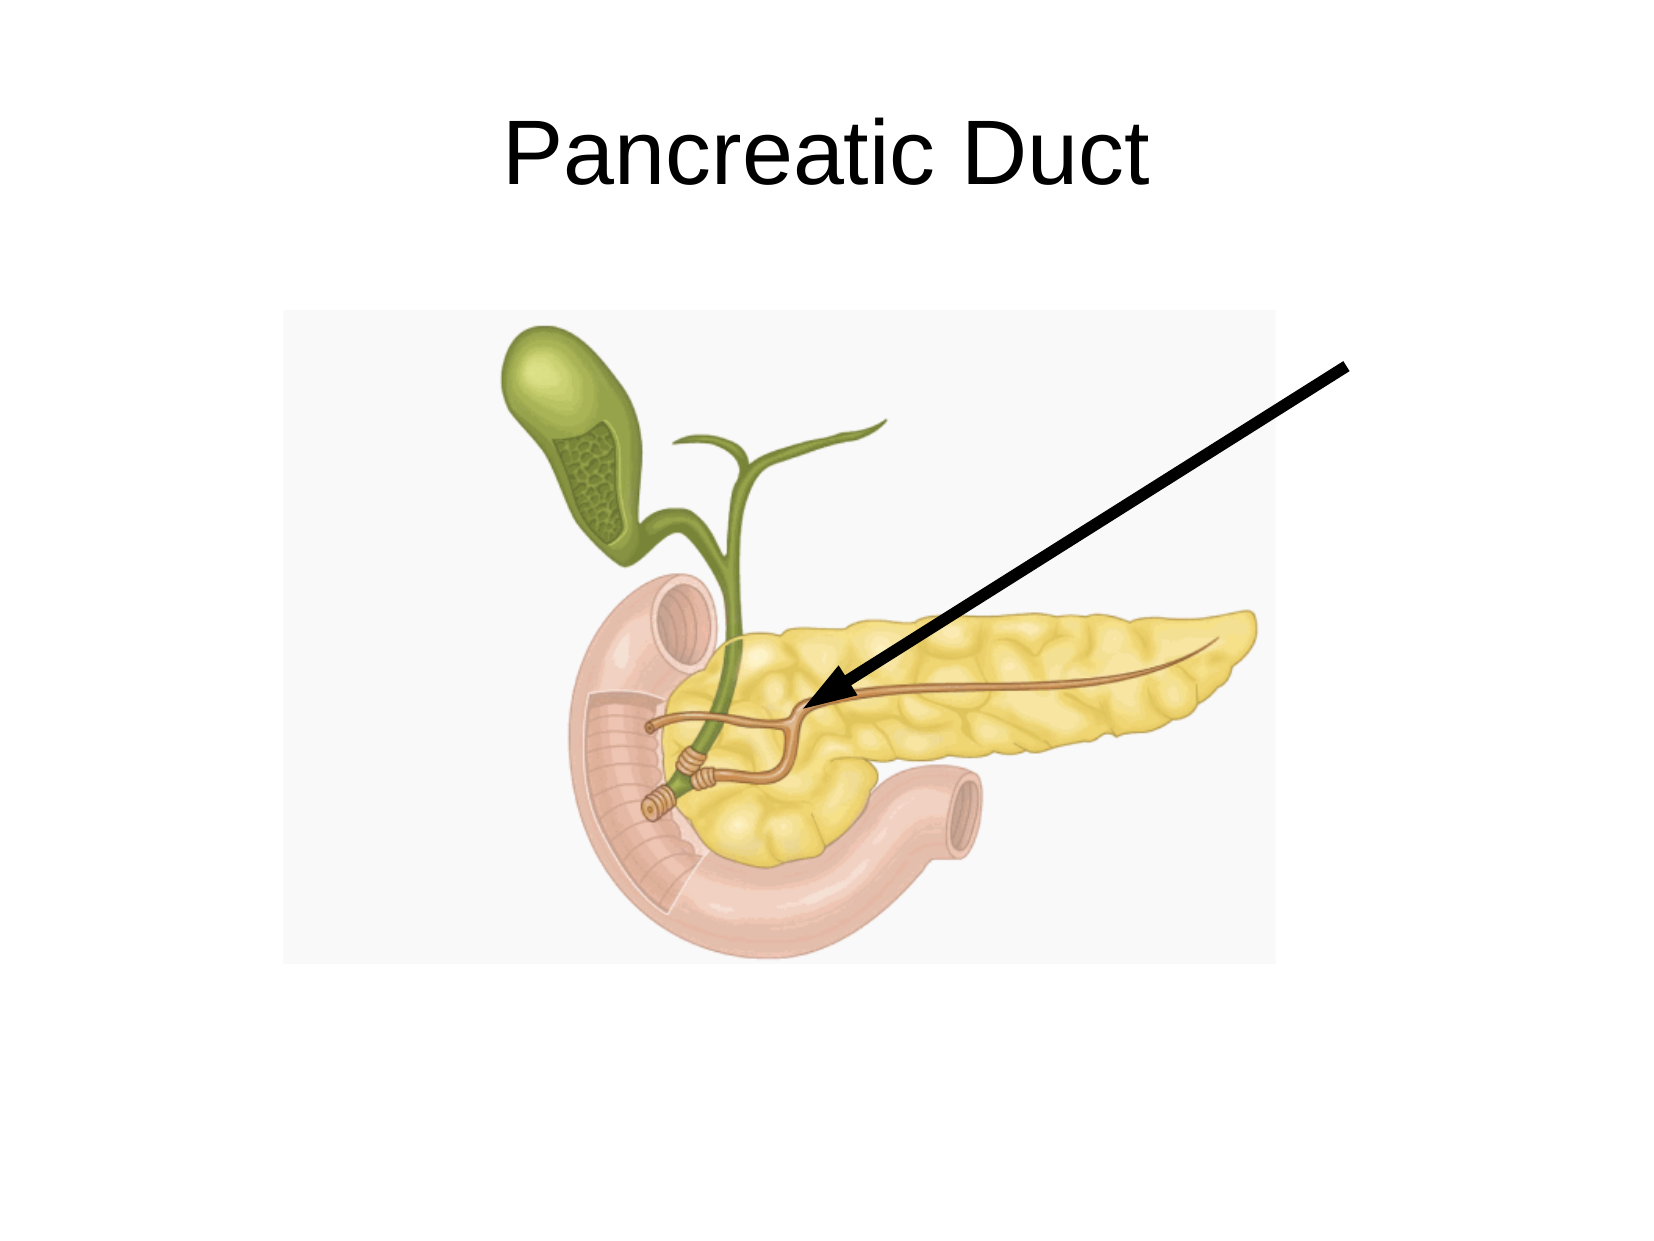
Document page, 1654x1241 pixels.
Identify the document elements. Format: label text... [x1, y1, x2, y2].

picture [283, 310, 1276, 964]
title Pancreatic Duct [82, 49, 1571, 257]
